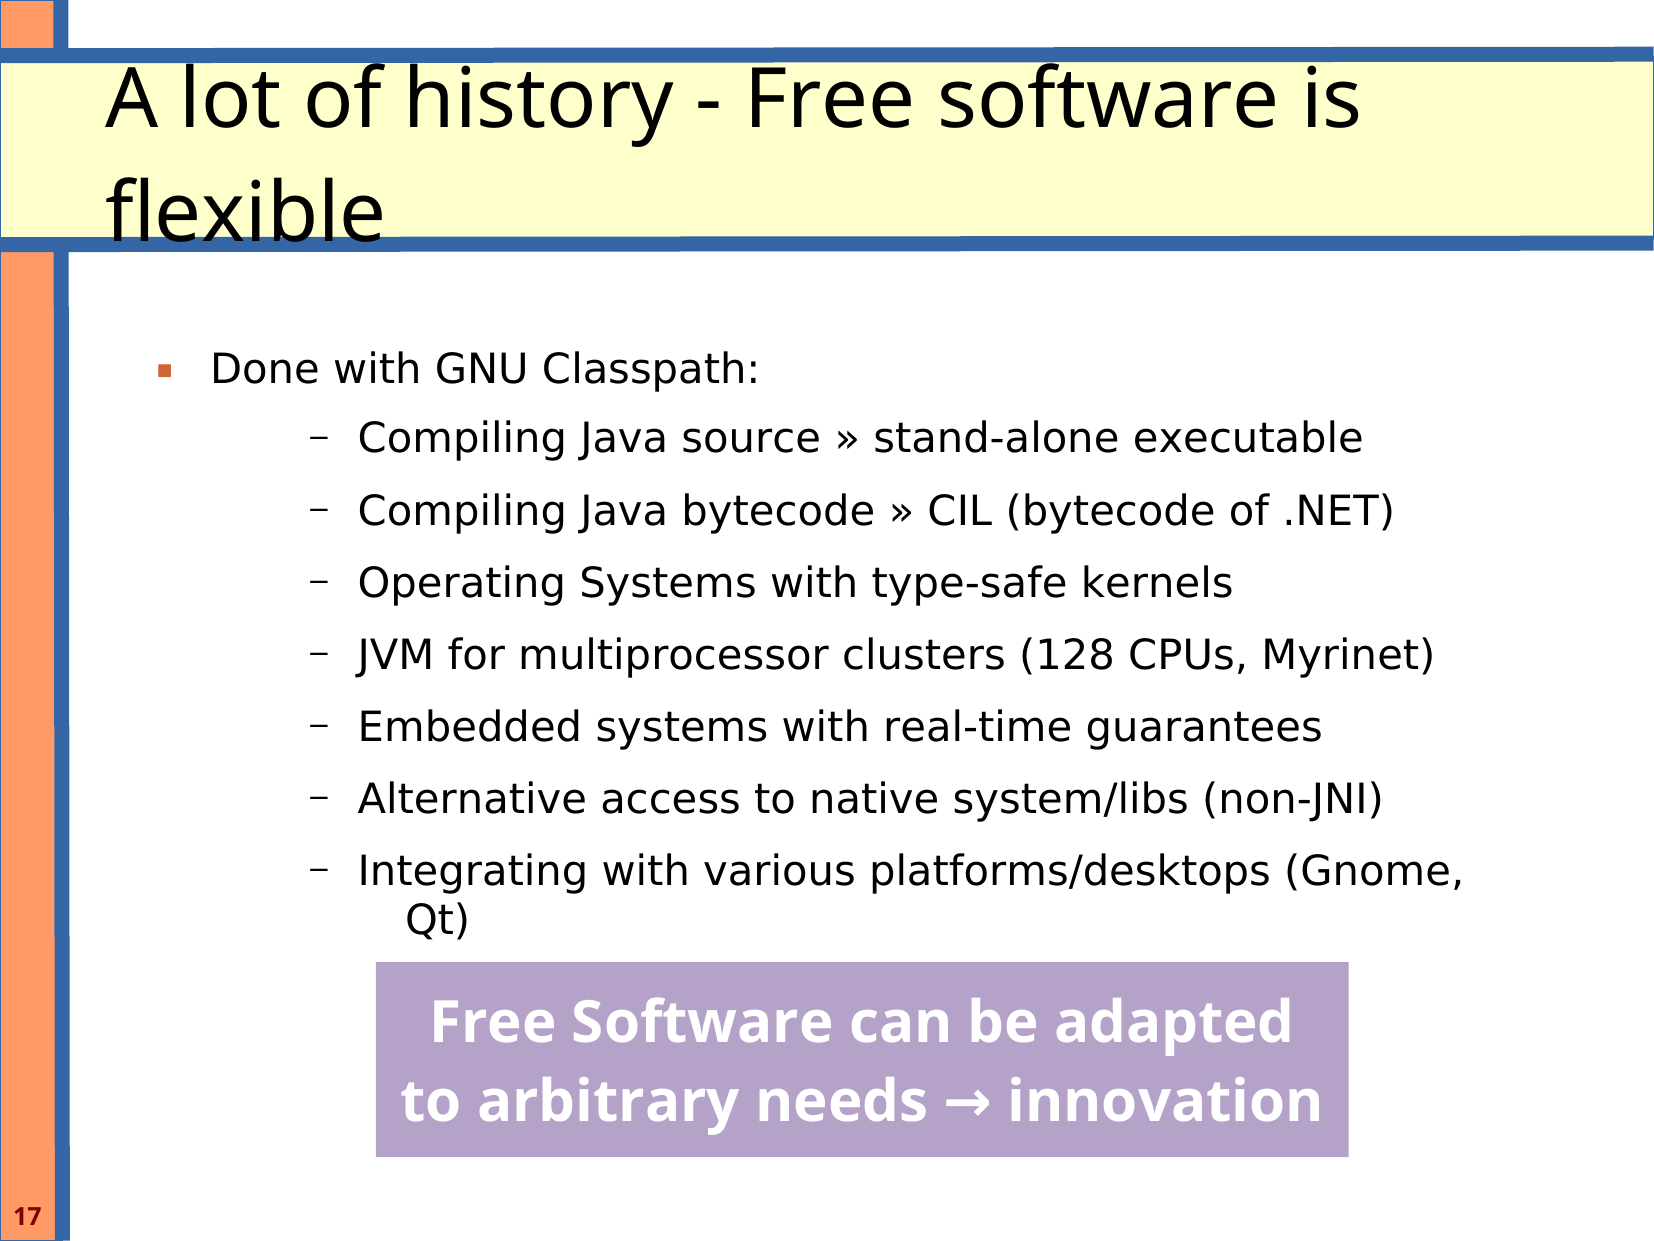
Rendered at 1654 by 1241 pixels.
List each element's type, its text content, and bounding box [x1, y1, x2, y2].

title A lot of history - Free software is flexible [105, 93, 1605, 212]
list Done with GNU Classpath: Compiling Java source » stand-alone executable Compiling Java bytecode » CIL (bytecode of .NET) Operating Systems with type-safe kernels JVM for multiprocessor clusters (128 CPUs, Myrinet) Embedded systems with real-time guarantees Alternative access to native system/libs (non-JNI) Integrating with various platforms/desktops (Gnome, Qt) [121, 344, 1534, 907]
text_box Free Software can be adapted to arbitrary needs → innovation [375, 962, 1349, 1158]
